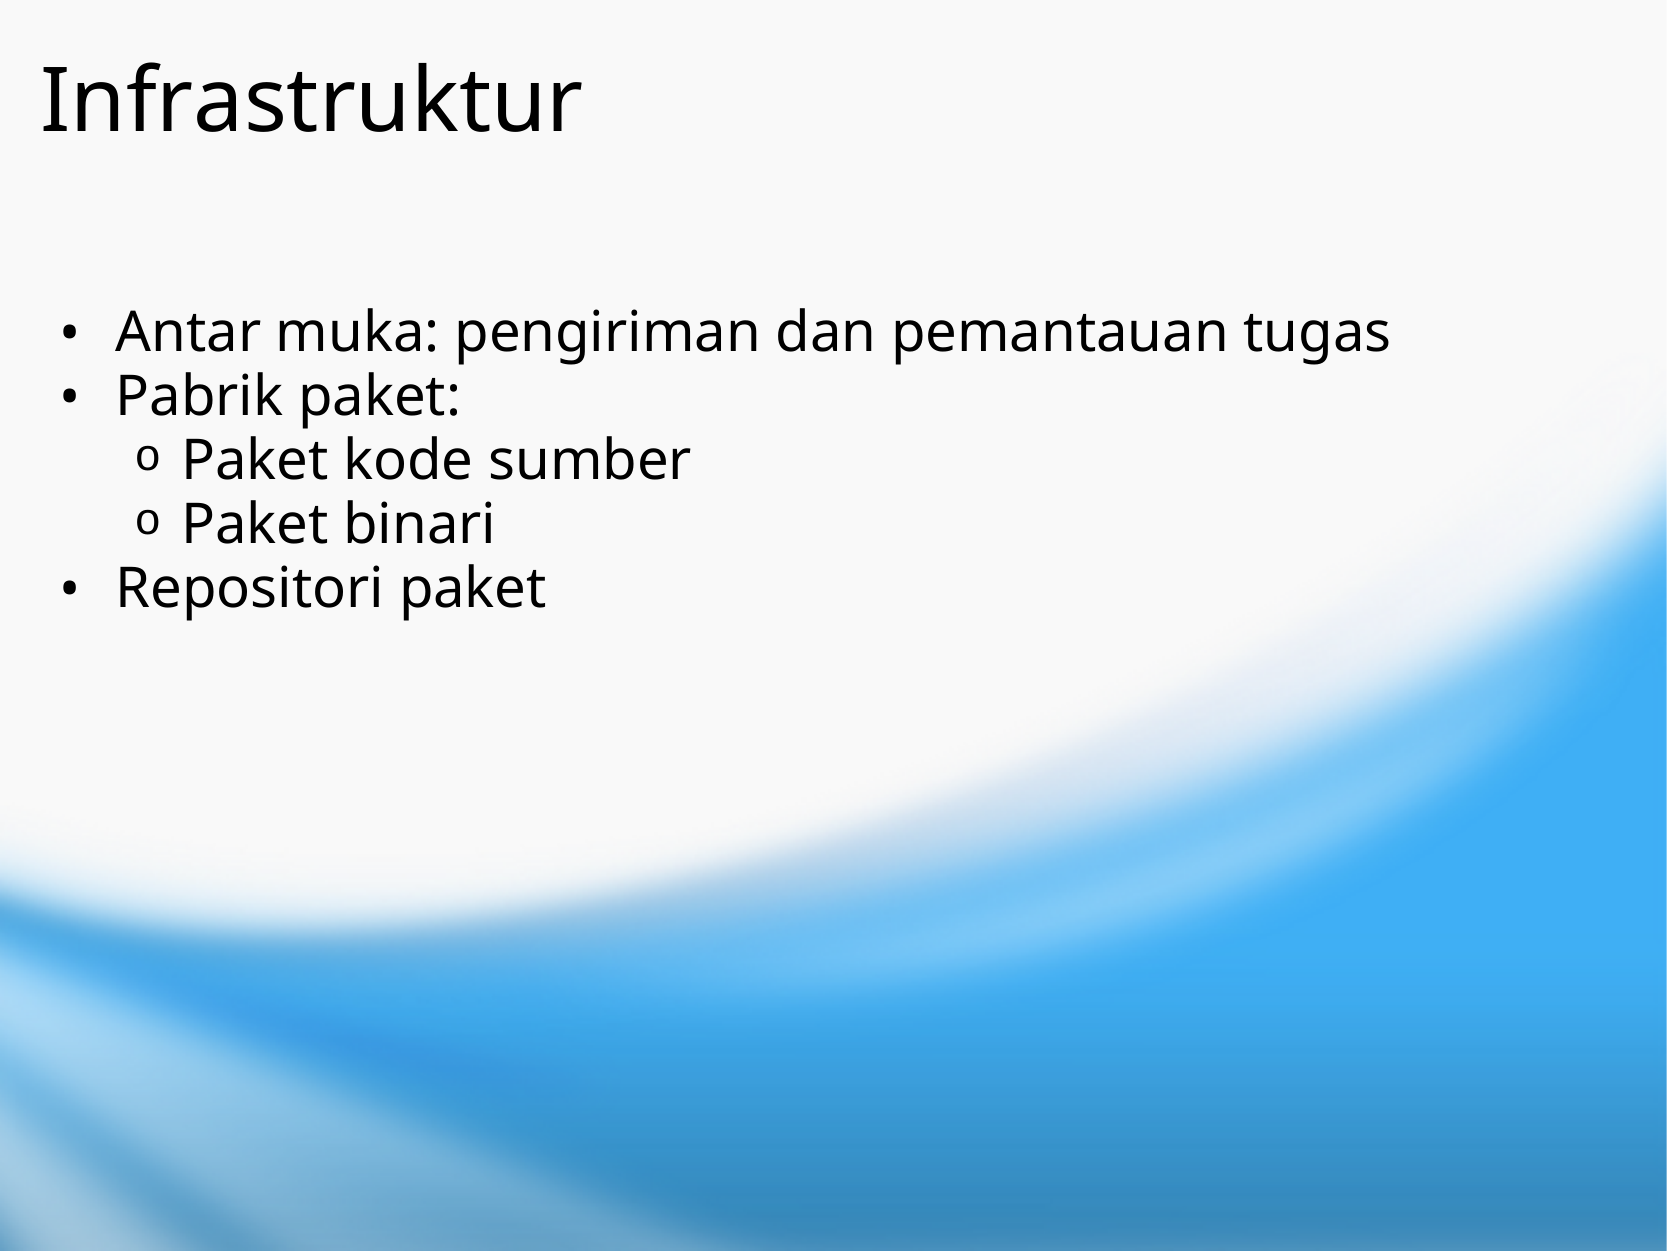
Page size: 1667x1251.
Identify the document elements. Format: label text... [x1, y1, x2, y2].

picture [0, 0, 1667, 1251]
list Antar muka: pengiriman dan pemantauan tugas Pabrik paket: Paket kode sumber Paket binari Repositori paket [40, 300, 1627, 1201]
title Infrastruktur [40, 50, 1627, 201]
